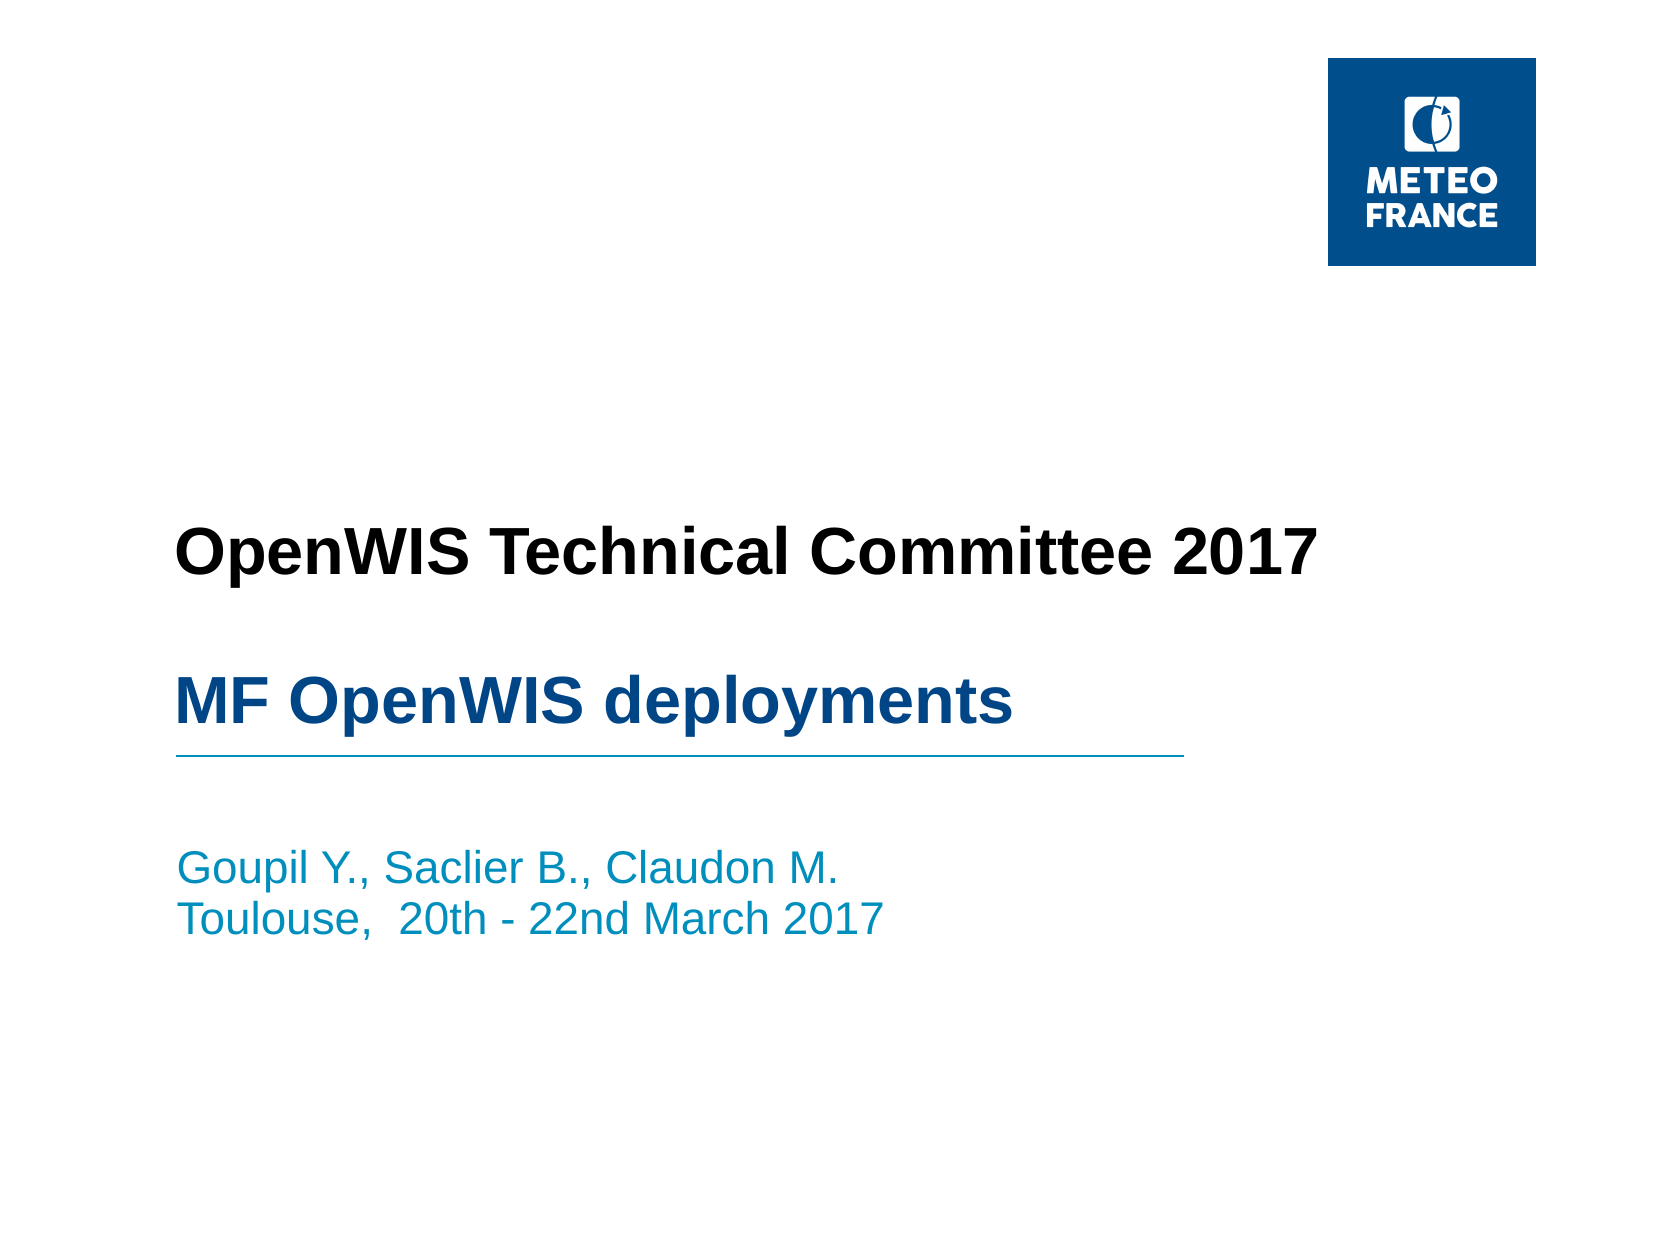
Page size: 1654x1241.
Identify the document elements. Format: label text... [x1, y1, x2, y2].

picture [1328, 58, 1536, 266]
title Goupil Y., Saclier B., Claudon M. Toulouse, 20th - 22nd March 2017 [176, 813, 1535, 973]
title OpenWIS Technical Committee 2017 MF OpenWIS deployments [174, 513, 1518, 739]
